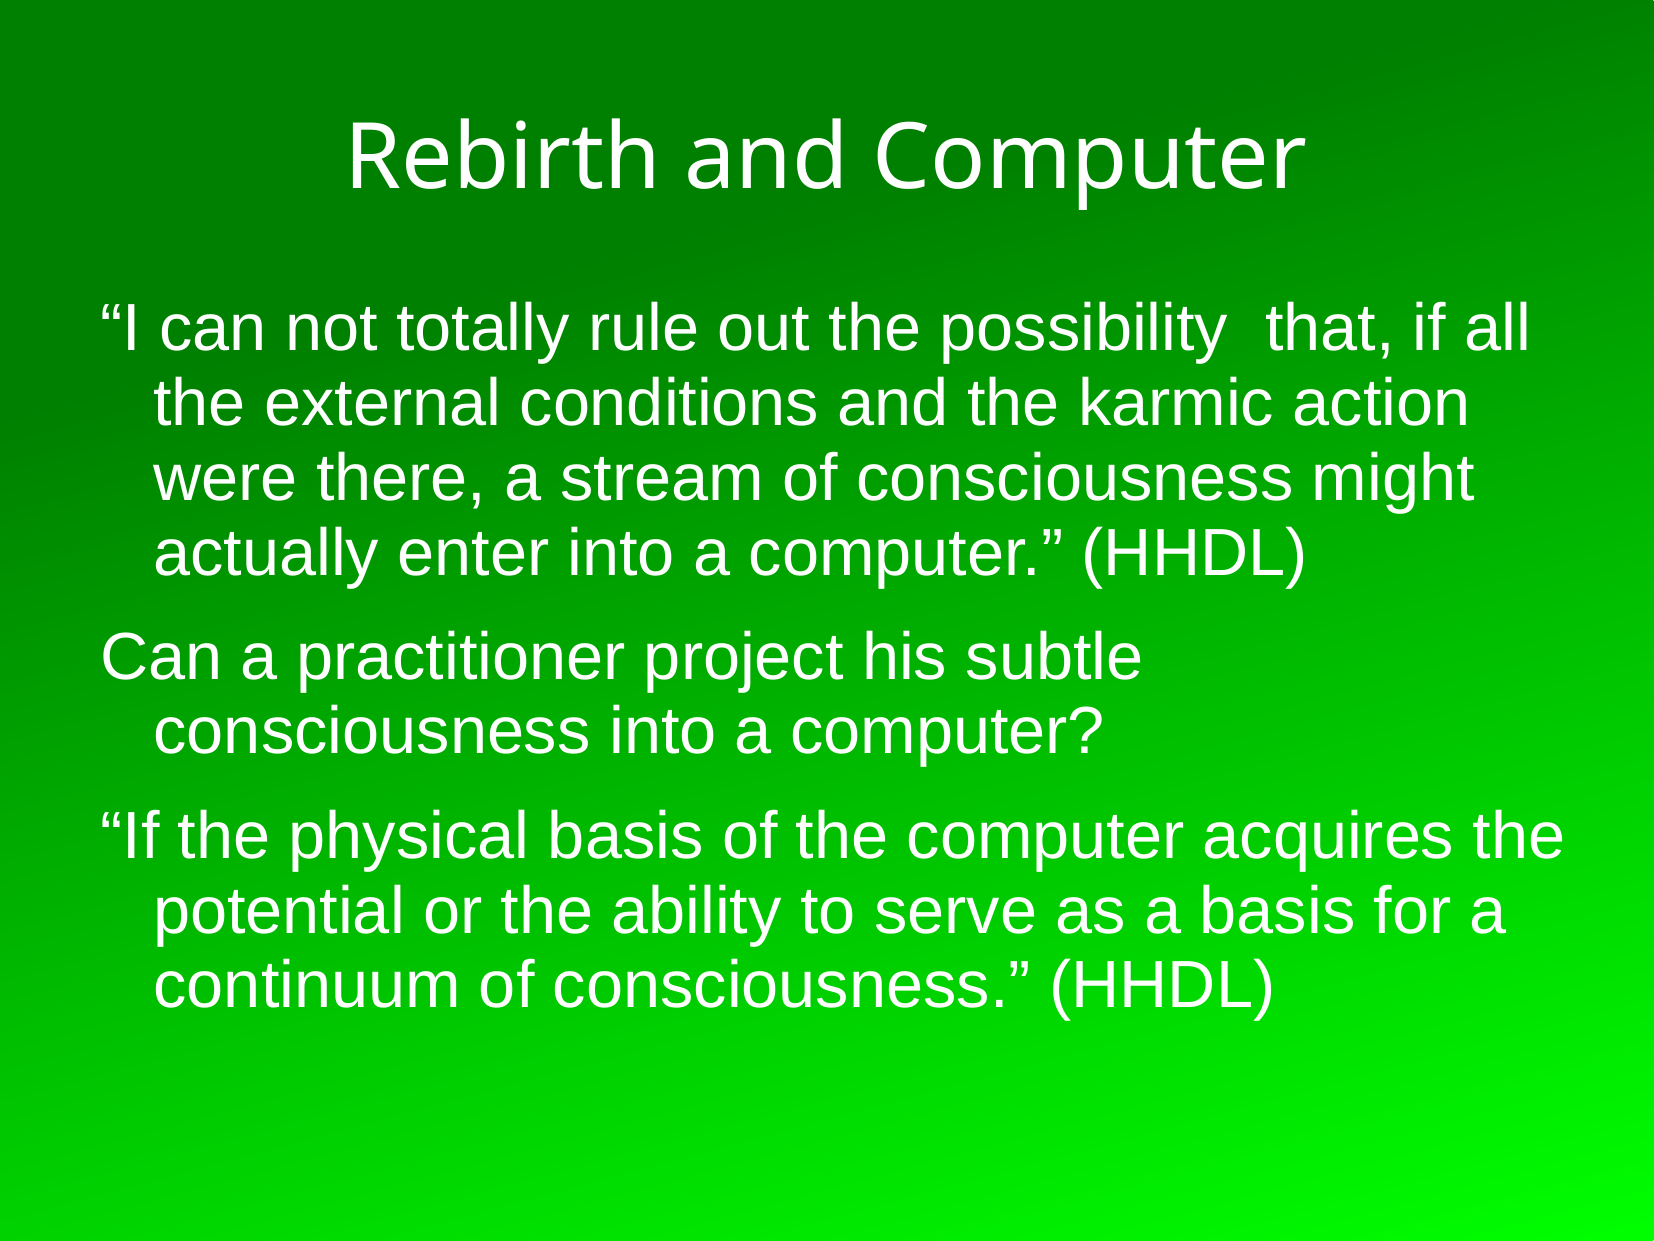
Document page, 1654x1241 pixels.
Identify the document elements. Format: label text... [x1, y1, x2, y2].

list “I can not totally rule out the possibility that, if all the external conditions and the karmic action were there, a stream of consciousness might actually enter into a computer.” (HHDL) Can a practitioner project his subtle consciousness into a computer? “If the physical basis of the computer acquires the potential or the ability to serve as a basis for a continuum of consciousness.” (HHDL) [82, 290, 1571, 1094]
title Rebirth and Computer [82, 56, 1571, 250]
